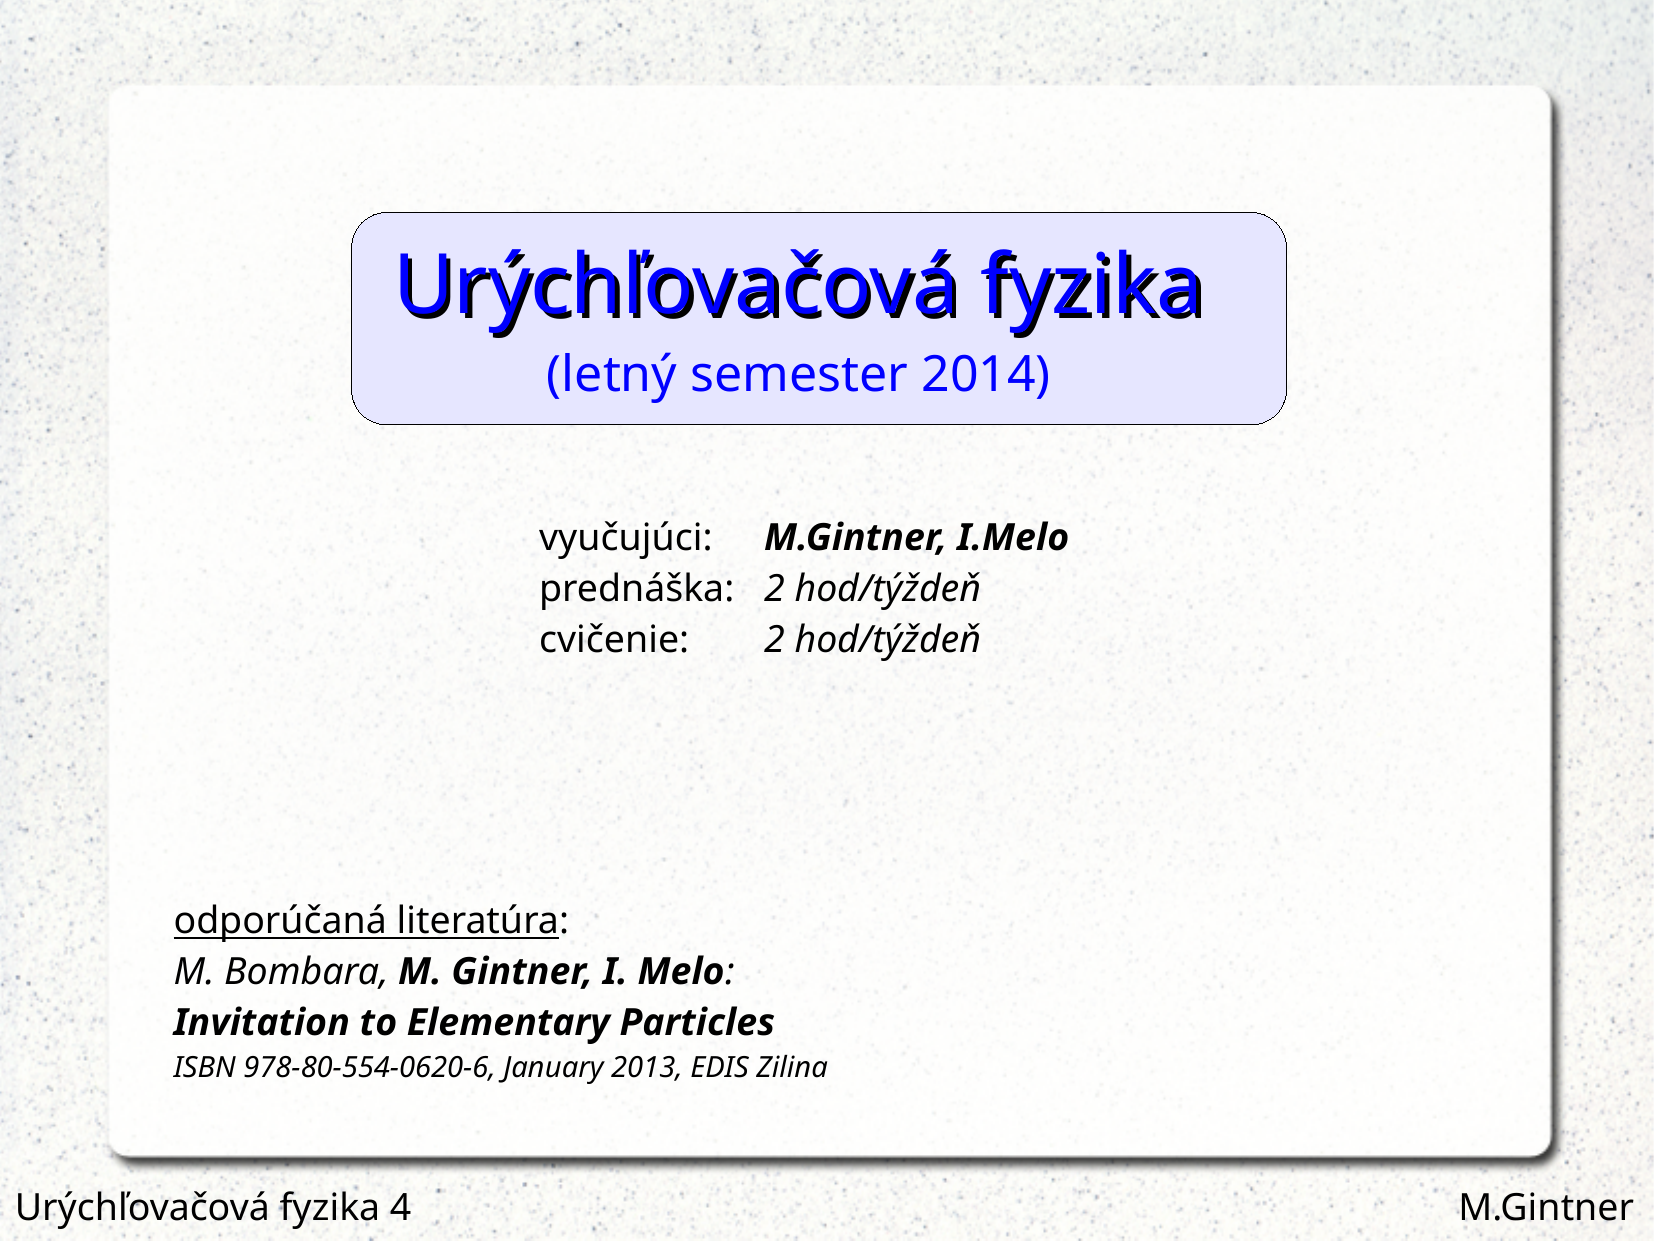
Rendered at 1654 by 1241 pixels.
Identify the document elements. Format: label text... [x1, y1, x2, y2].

text_box M.Gintner [1443, 1173, 1654, 1241]
text_box vyučujúci: M.Gintner, I.Melo prednáška: 2 hod/týždeň cvičenie: 2 hod/týždeň [524, 502, 1114, 727]
text_box odporúčaná literatúra: M. Bombara, M. Gintner, I. Melo: Invitation to Elementary Particles ISBN 978-80-554-0620-6, January 2013, EDIS Zilina [158, 886, 933, 1099]
text_box Urýchľovačová fyzika (letný semester 2014) [378, 217, 1252, 418]
text_box [351, 212, 1287, 425]
text_box Urýchľovačová fyzika 4 [0, 1173, 445, 1241]
picture [0, 0, 1654, 1241]
